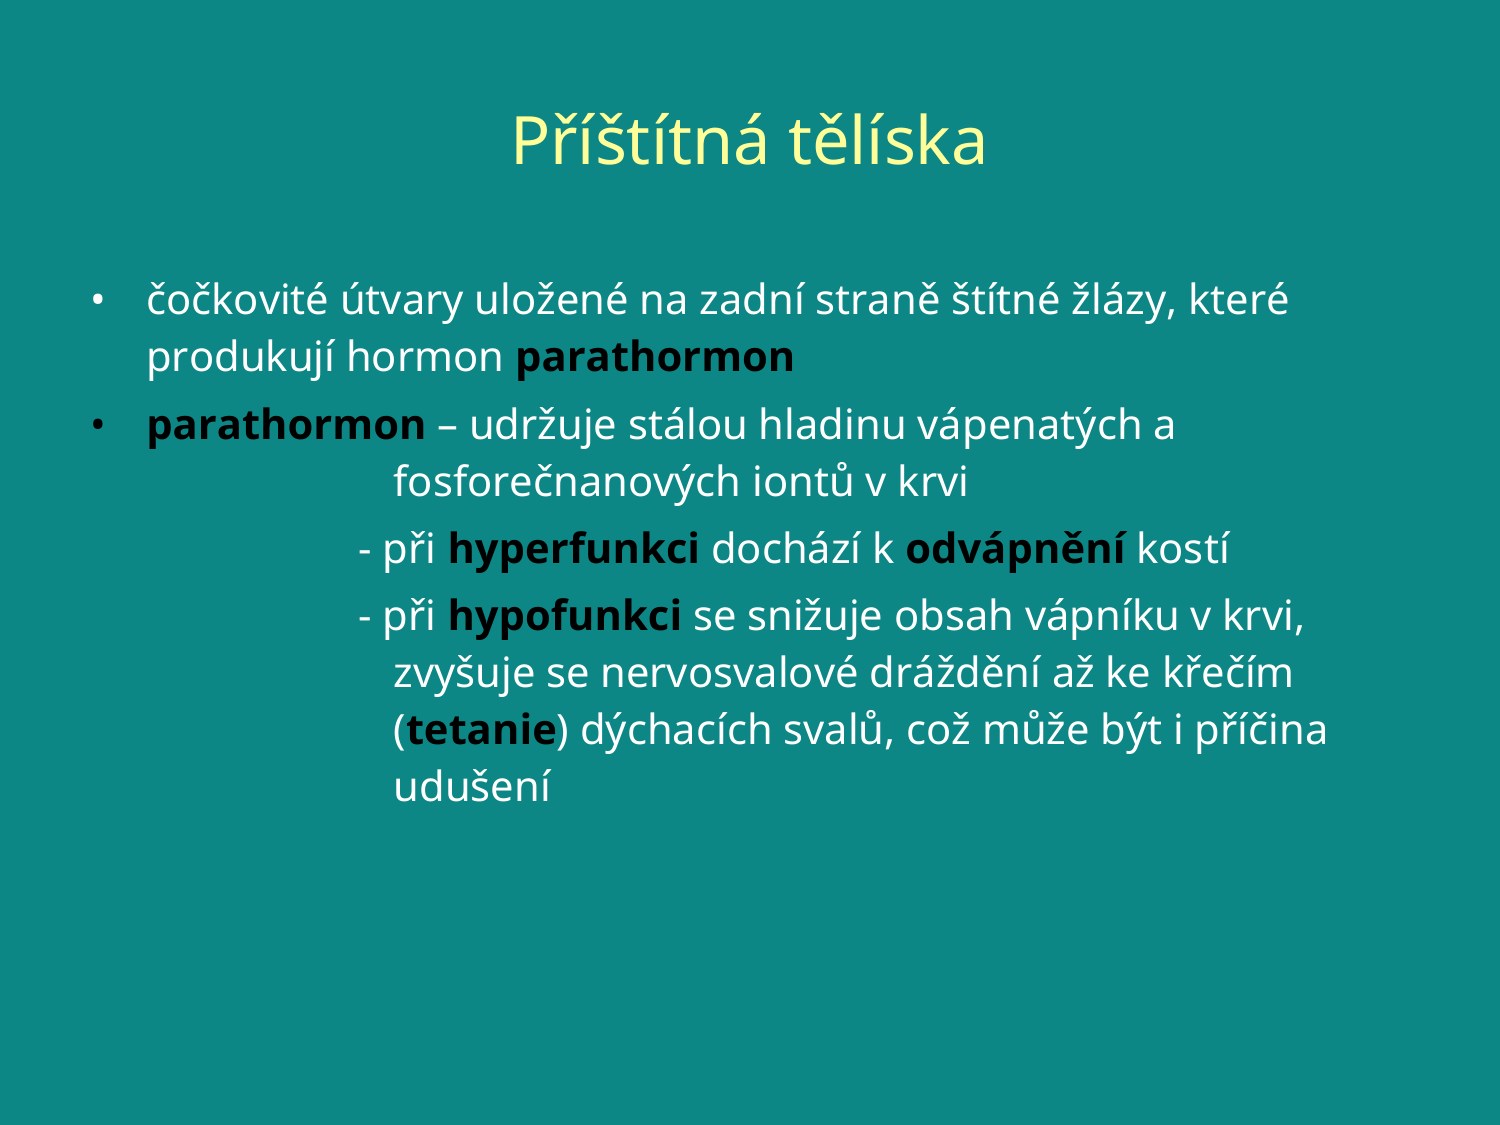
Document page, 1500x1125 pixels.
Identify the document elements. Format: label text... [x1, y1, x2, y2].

list čočkovité útvary uložené na zadní straně štítné žlázy, které produkují hormon parathormon parathormon – udržuje stálou hladinu vápenatých a fosforečnanových iontů v krvi - při hyperfunkci dochází k odvápnění kostí - při hypofunkci se snižuje obsah vápníku v krvi, zvyšuje se nervosvalové dráždění až ke křečím (tetanie) dýchacích svalů, což může být i příčina udušení [75, 262, 1426, 1006]
title Příštítná tělíska [75, 45, 1426, 233]
